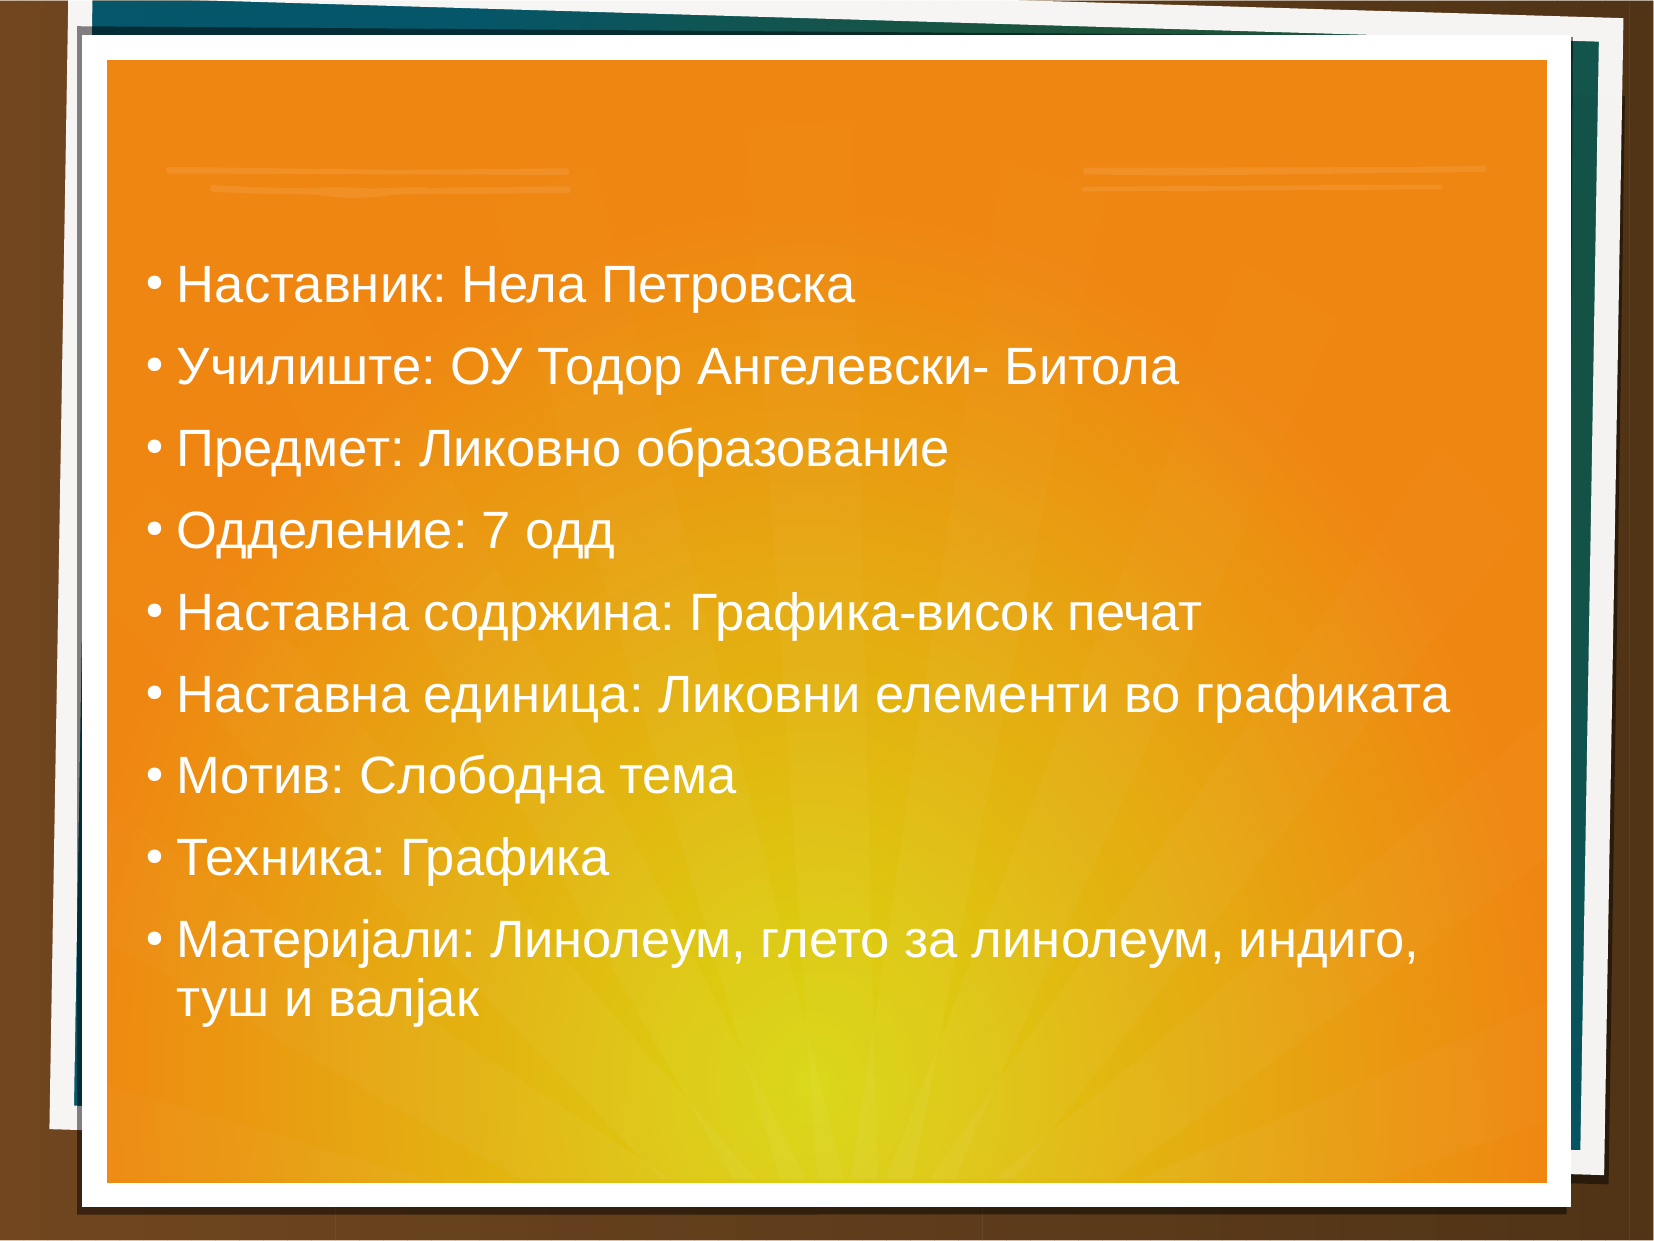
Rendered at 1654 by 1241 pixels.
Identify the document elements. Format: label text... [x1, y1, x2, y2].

list Наставник: Нела Петровска Училиште: ОУ Тодор Ангелевски- Битола Предмет: Ликовно образование Одделение: 7 одд Наставна содржина: Графика-висок печат Наставна единица: Ликовни елементи во графиката Мотив: Слободна тема Техника: Графика Материјали: Линолеум, глето за линолеум, индиго, туш и валјак [135, 255, 1462, 1096]
